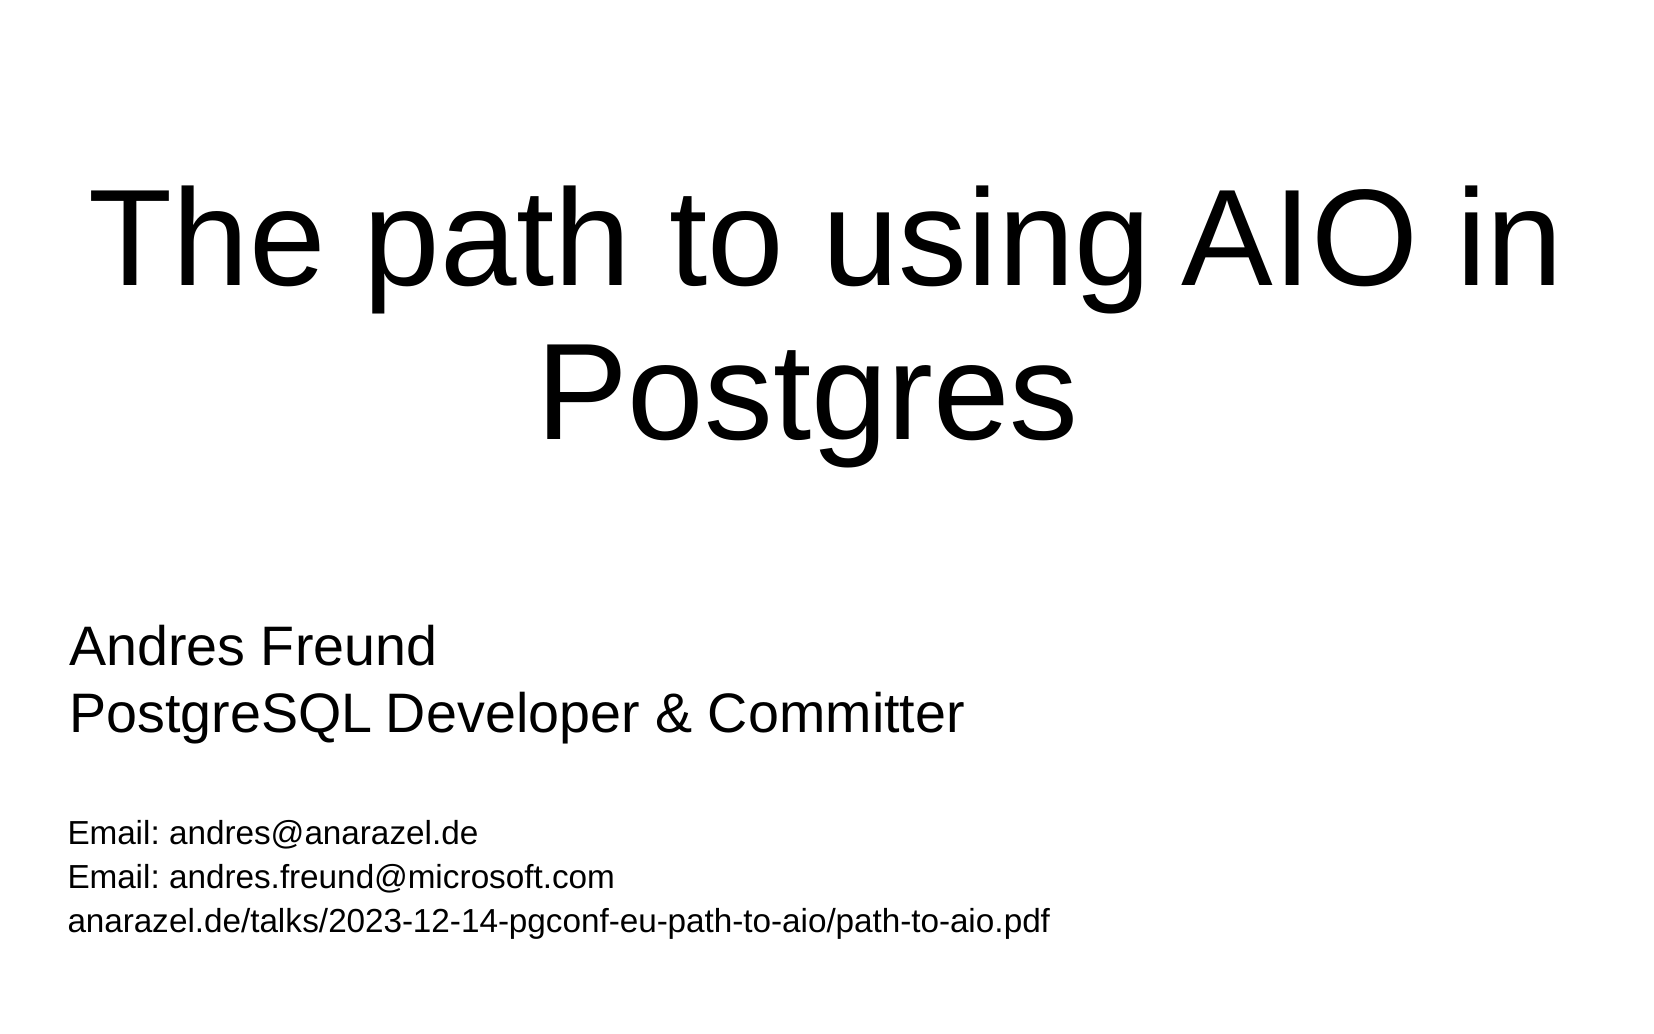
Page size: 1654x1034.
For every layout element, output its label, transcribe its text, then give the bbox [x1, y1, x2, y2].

text_box Andres Freund PostgreSQL Developer & Committer [54, 732, 1275, 741]
subtitle Email: andres@anarazel.de Email: andres.freund@microsoft.com anarazel.de/talks/2023-12-14-pgconf-eu-path-to-aio/path-to-aio.pdf [67, 733, 1620, 1020]
text_box The path to using AIO in Postgres [0, 0, 1654, 732]
